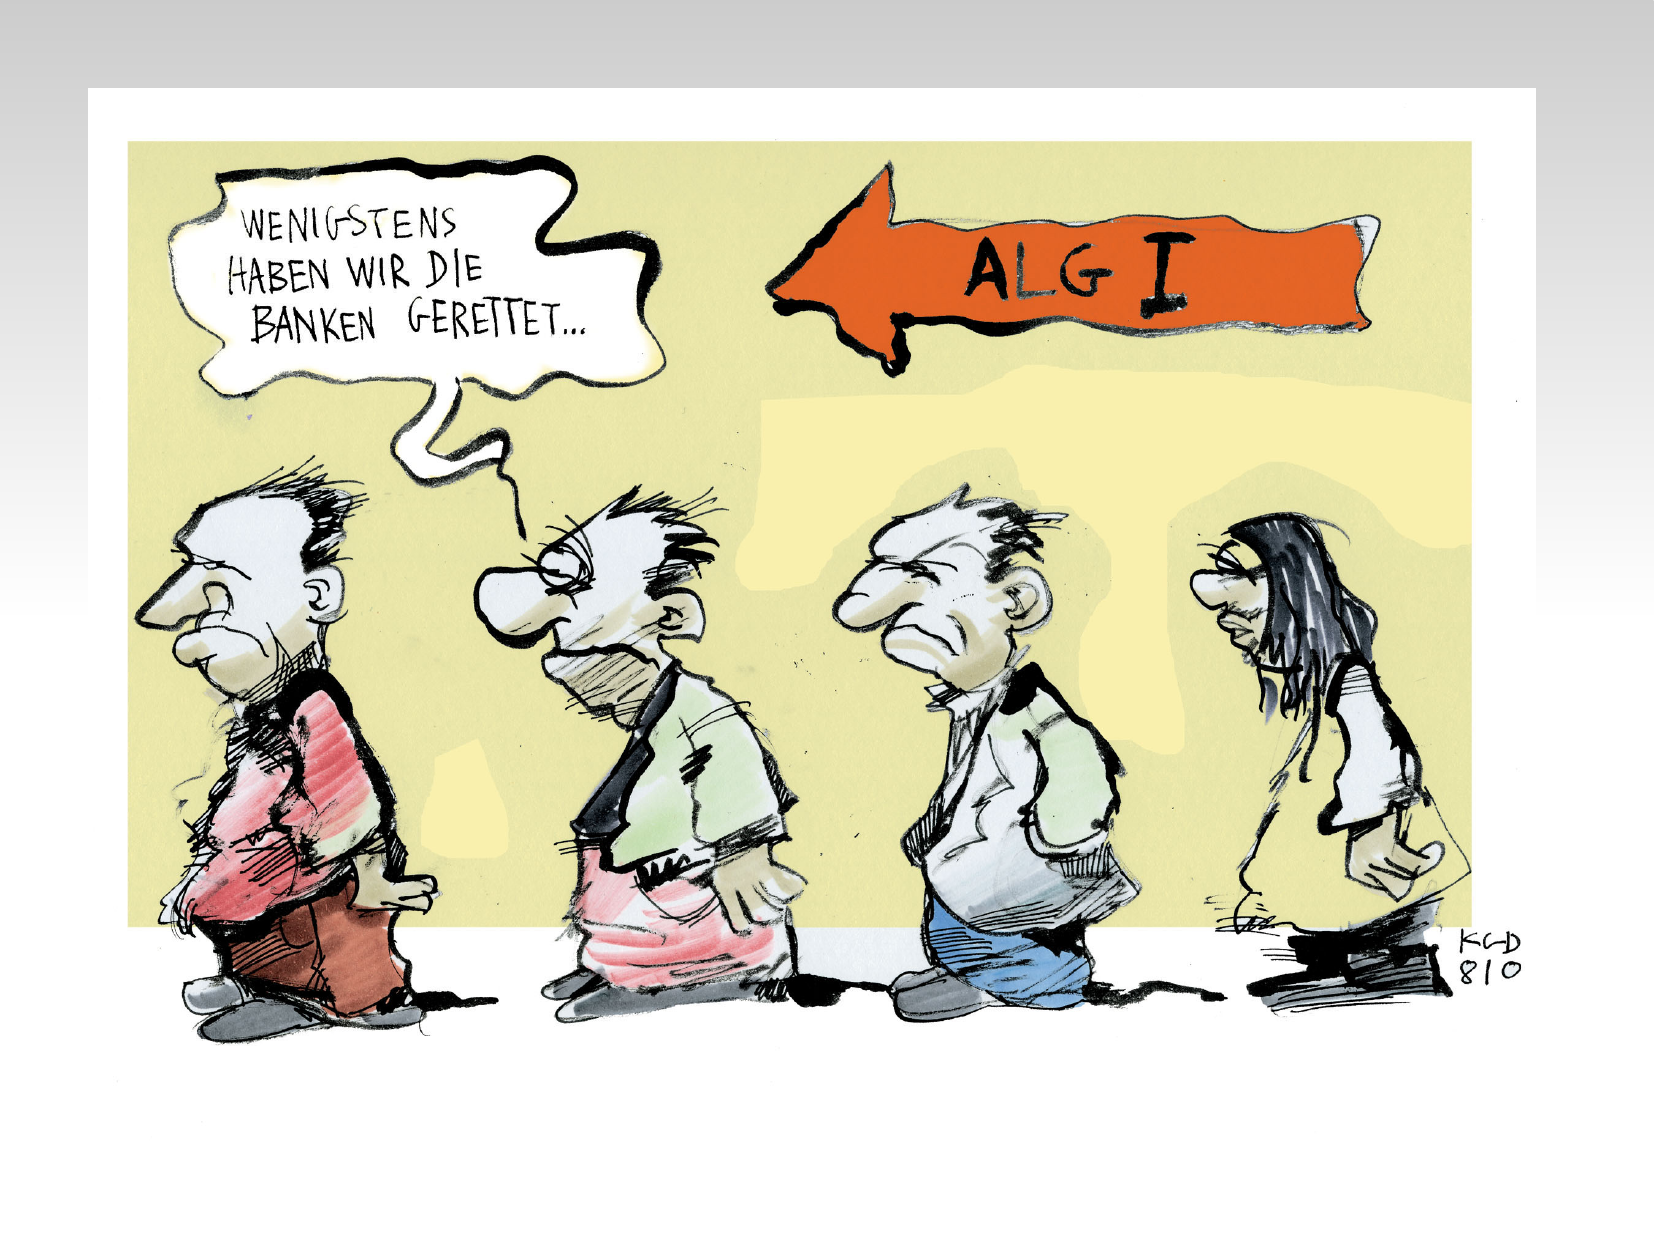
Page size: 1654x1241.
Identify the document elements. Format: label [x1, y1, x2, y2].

picture [88, 88, 1536, 1152]
